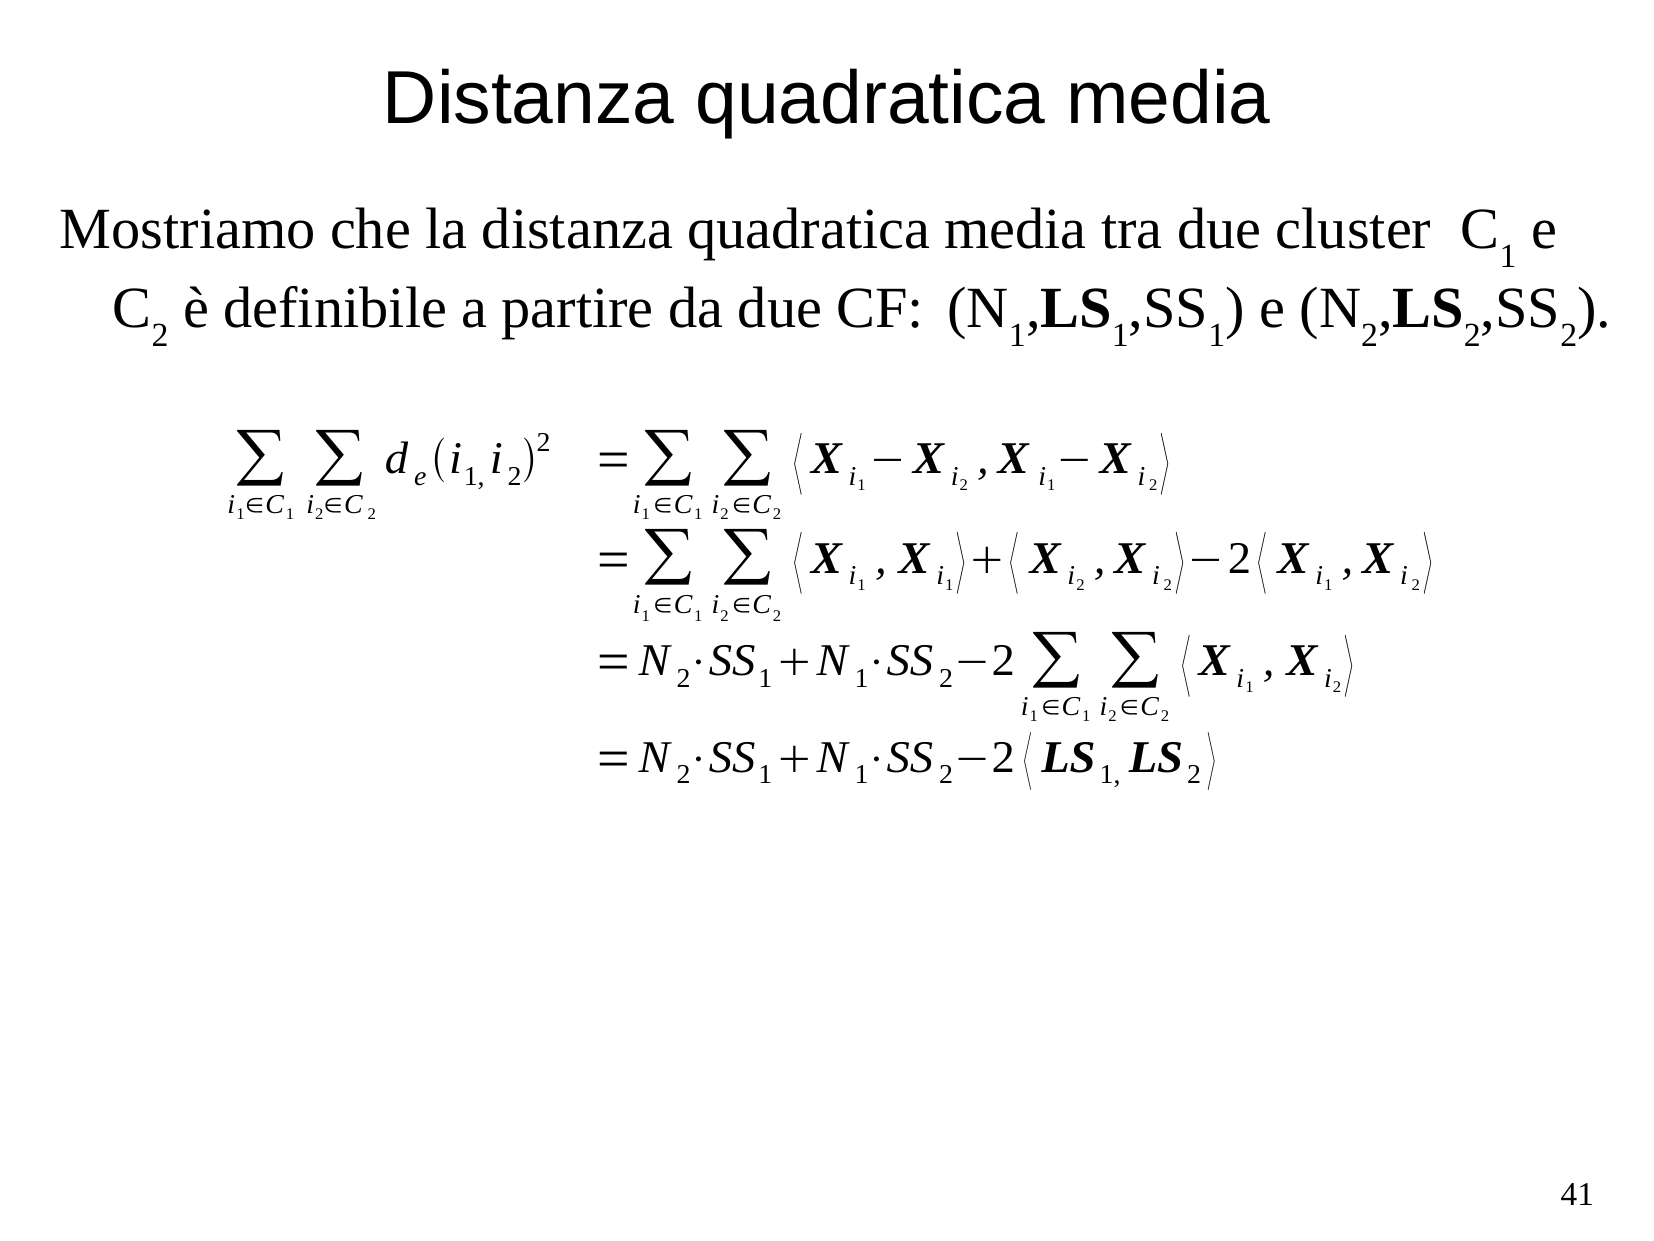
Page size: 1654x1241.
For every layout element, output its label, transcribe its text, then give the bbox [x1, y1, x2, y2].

list Mostriamo che la distanza quadratica media tra due cluster C1 e C2 è definibile a partire da due CF: (N1,LS1,SS1) e (N2,LS2,SS2). [42, 196, 1612, 1187]
chart [215, 422, 1444, 793]
title Distanza quadratica media [37, 30, 1617, 166]
